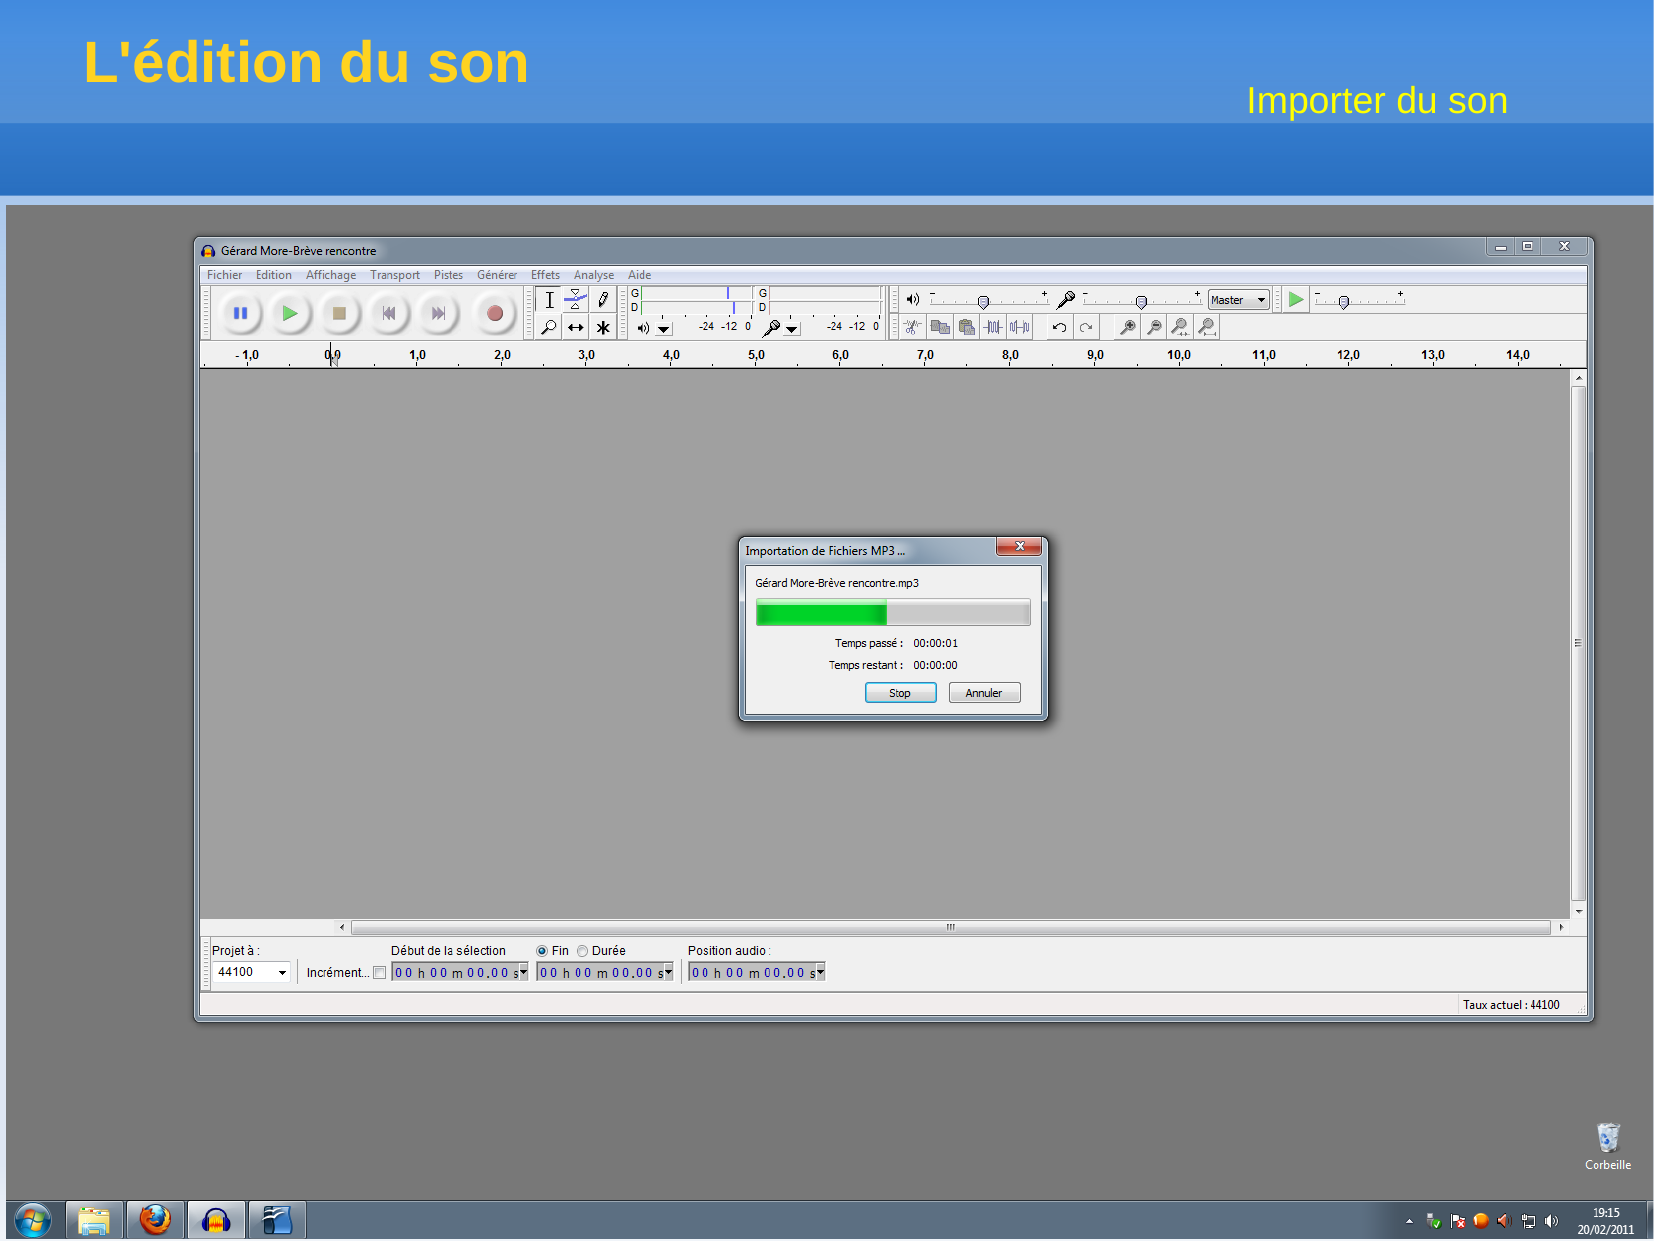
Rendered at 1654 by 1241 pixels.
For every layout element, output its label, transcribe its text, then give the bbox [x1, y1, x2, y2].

text_box Importer du son [1210, 29, 1654, 129]
title [0, 206, 1654, 1241]
picture [0, 0, 1654, 1239]
title L'édition du son [6, 17, 609, 107]
